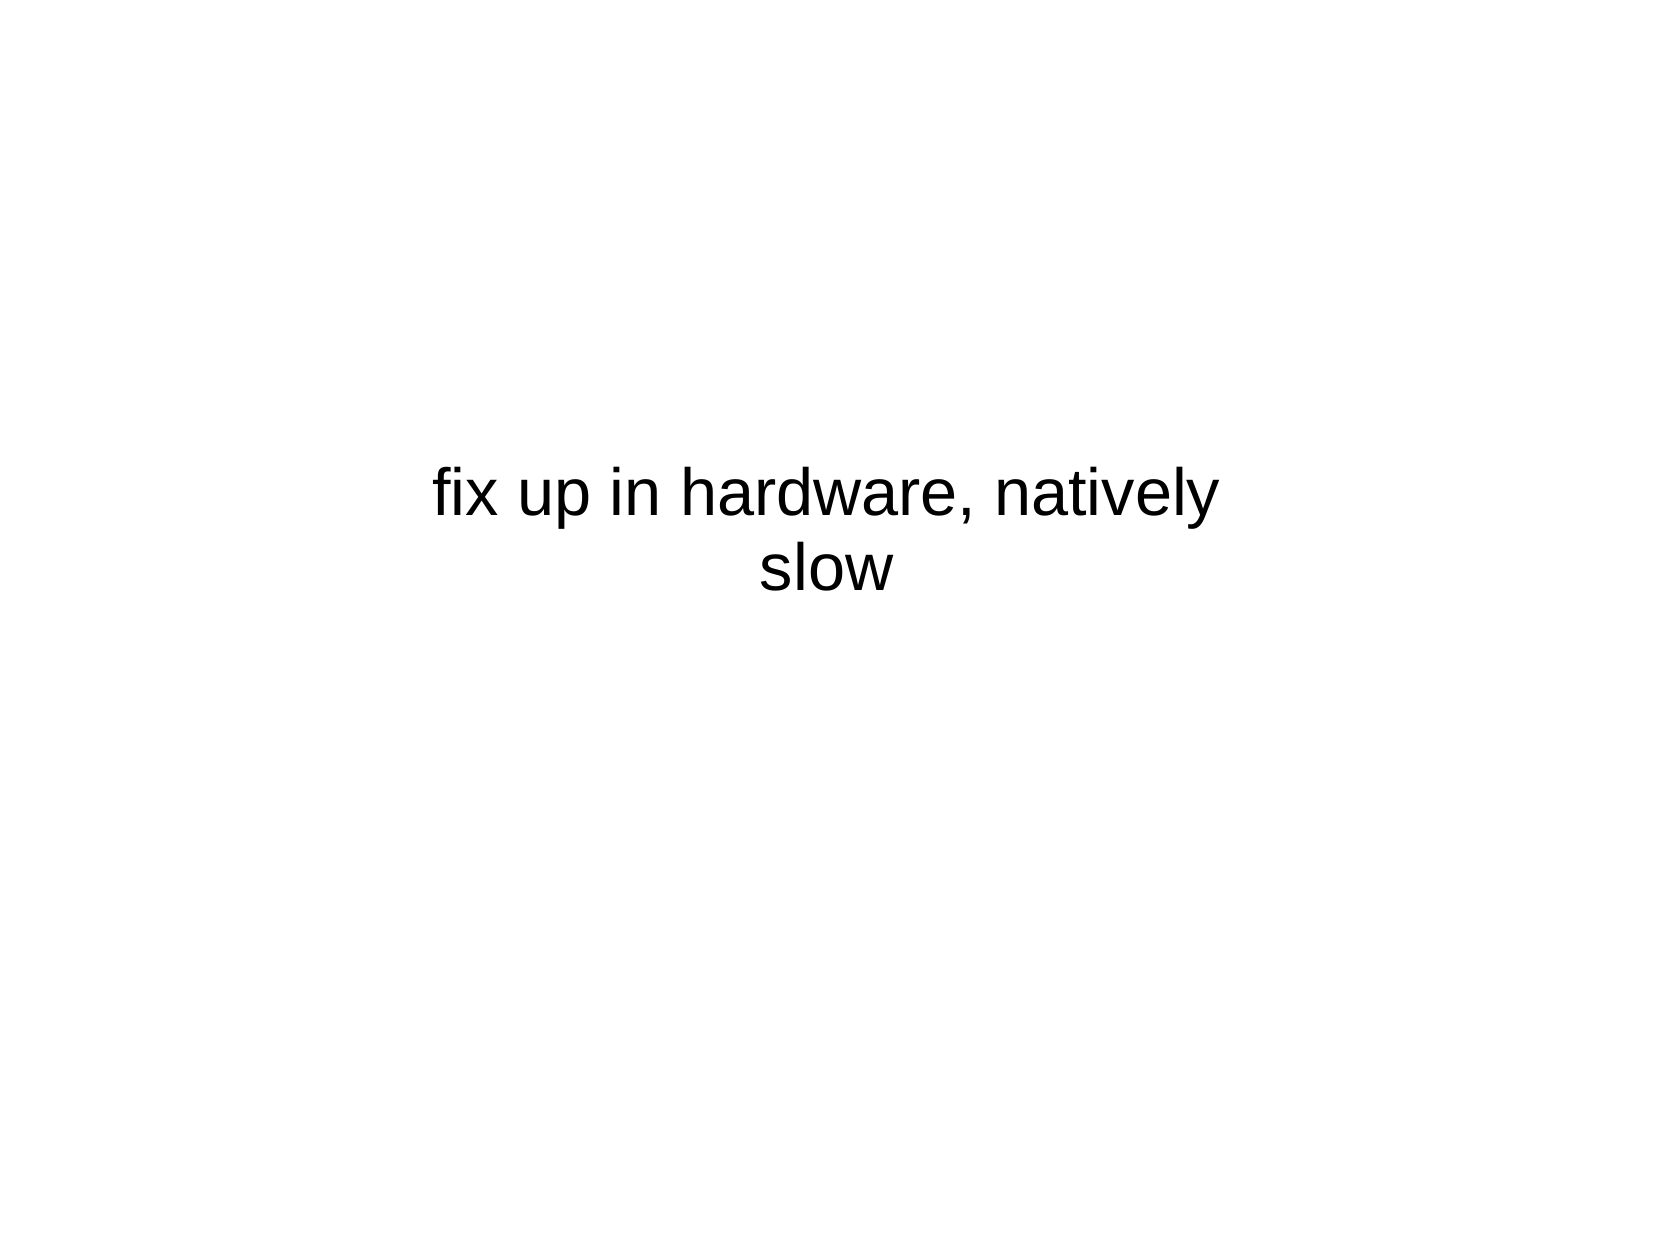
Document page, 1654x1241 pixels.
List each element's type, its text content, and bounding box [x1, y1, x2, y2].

subtitle fix up in hardware, natively slow [82, 49, 1571, 1010]
